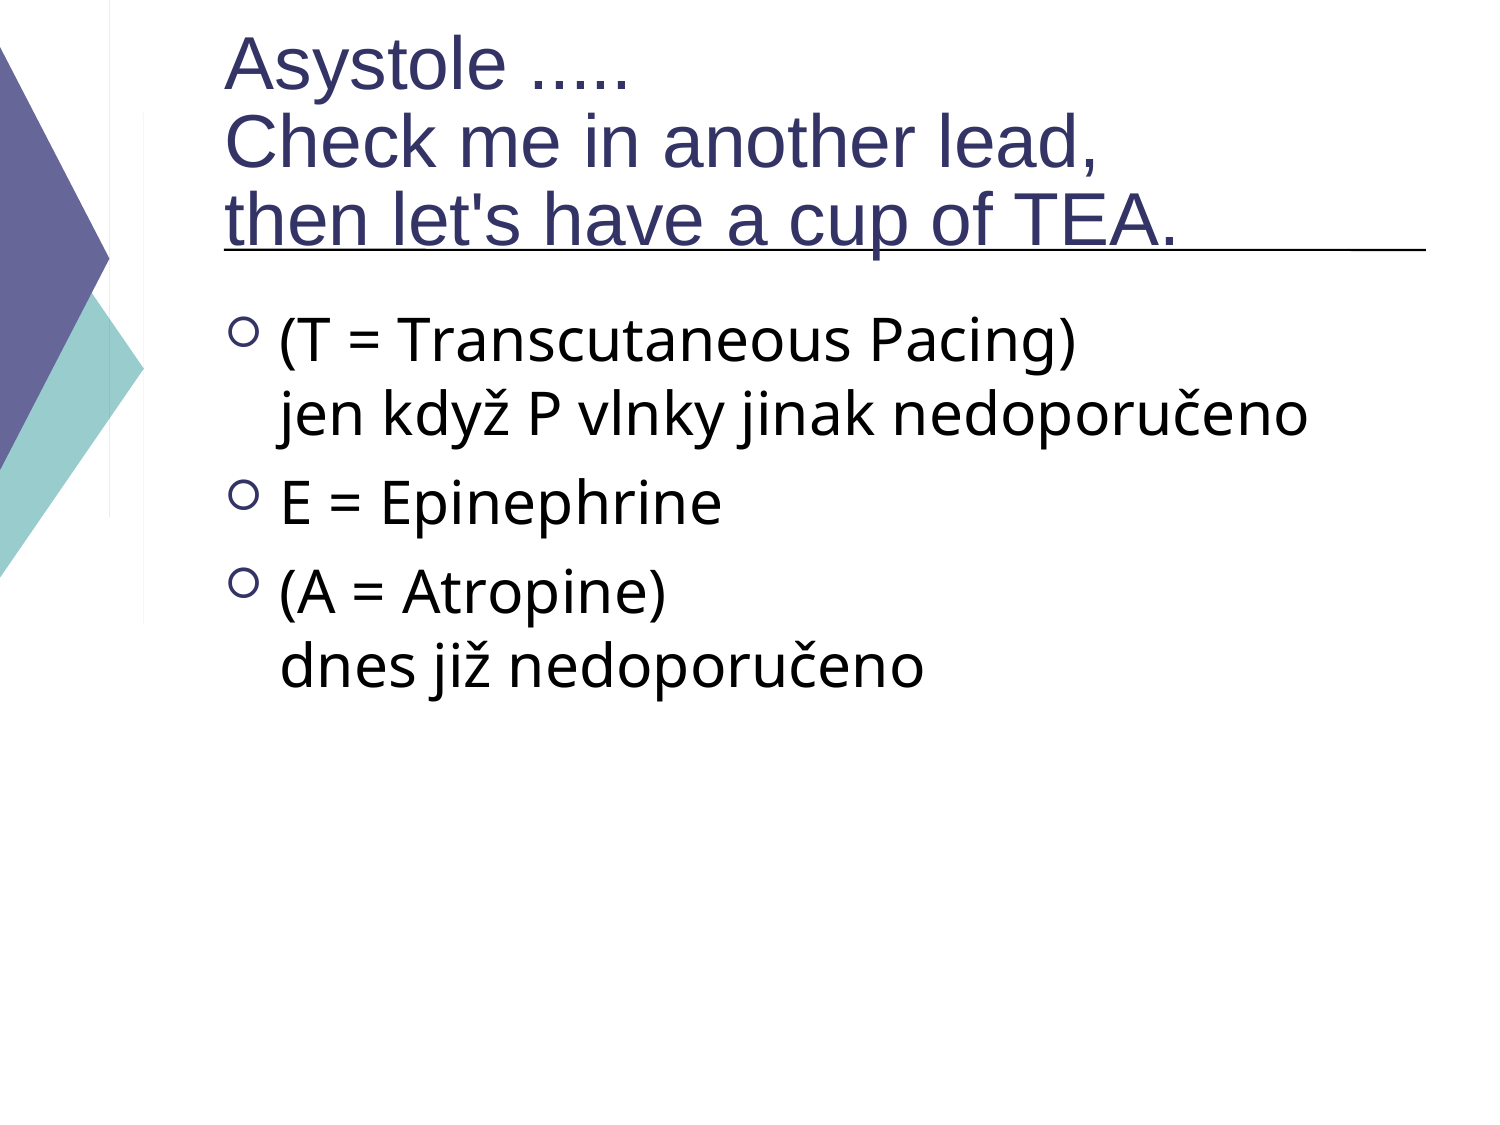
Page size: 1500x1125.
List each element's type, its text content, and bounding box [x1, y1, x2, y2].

title Asystole ..... Check me in another lead, then let's have a cup of TEA. [224, 11, 1425, 268]
list (T = Transcutaneous Pacing) jen když P vlnky jinak nedoporučeno E = Epinephrine (A = Atropine) dnes již nedoporučeno [224, 299, 1425, 700]
